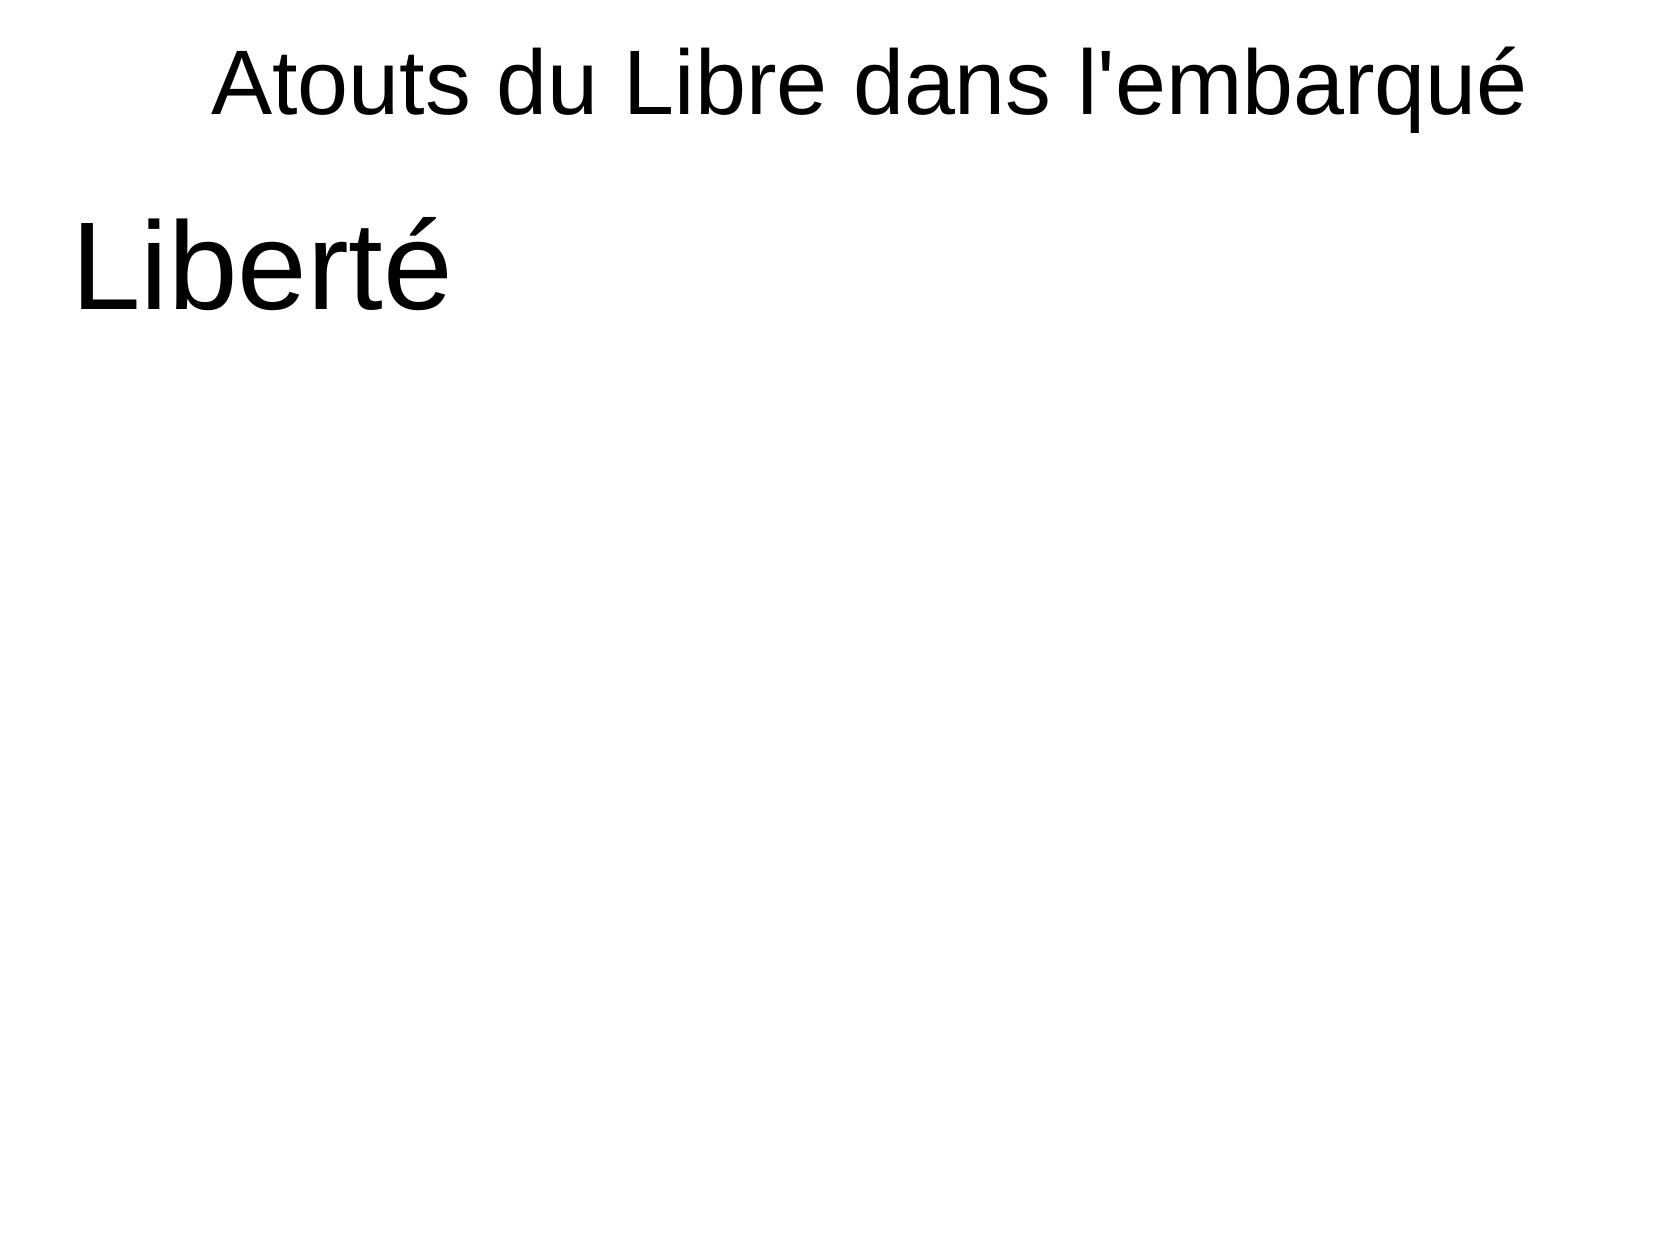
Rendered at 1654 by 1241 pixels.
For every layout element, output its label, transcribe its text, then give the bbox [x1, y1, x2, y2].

title Atouts du Libre dans l'embarqué [144, 25, 1597, 140]
text_box Liberté [70, 196, 1117, 378]
